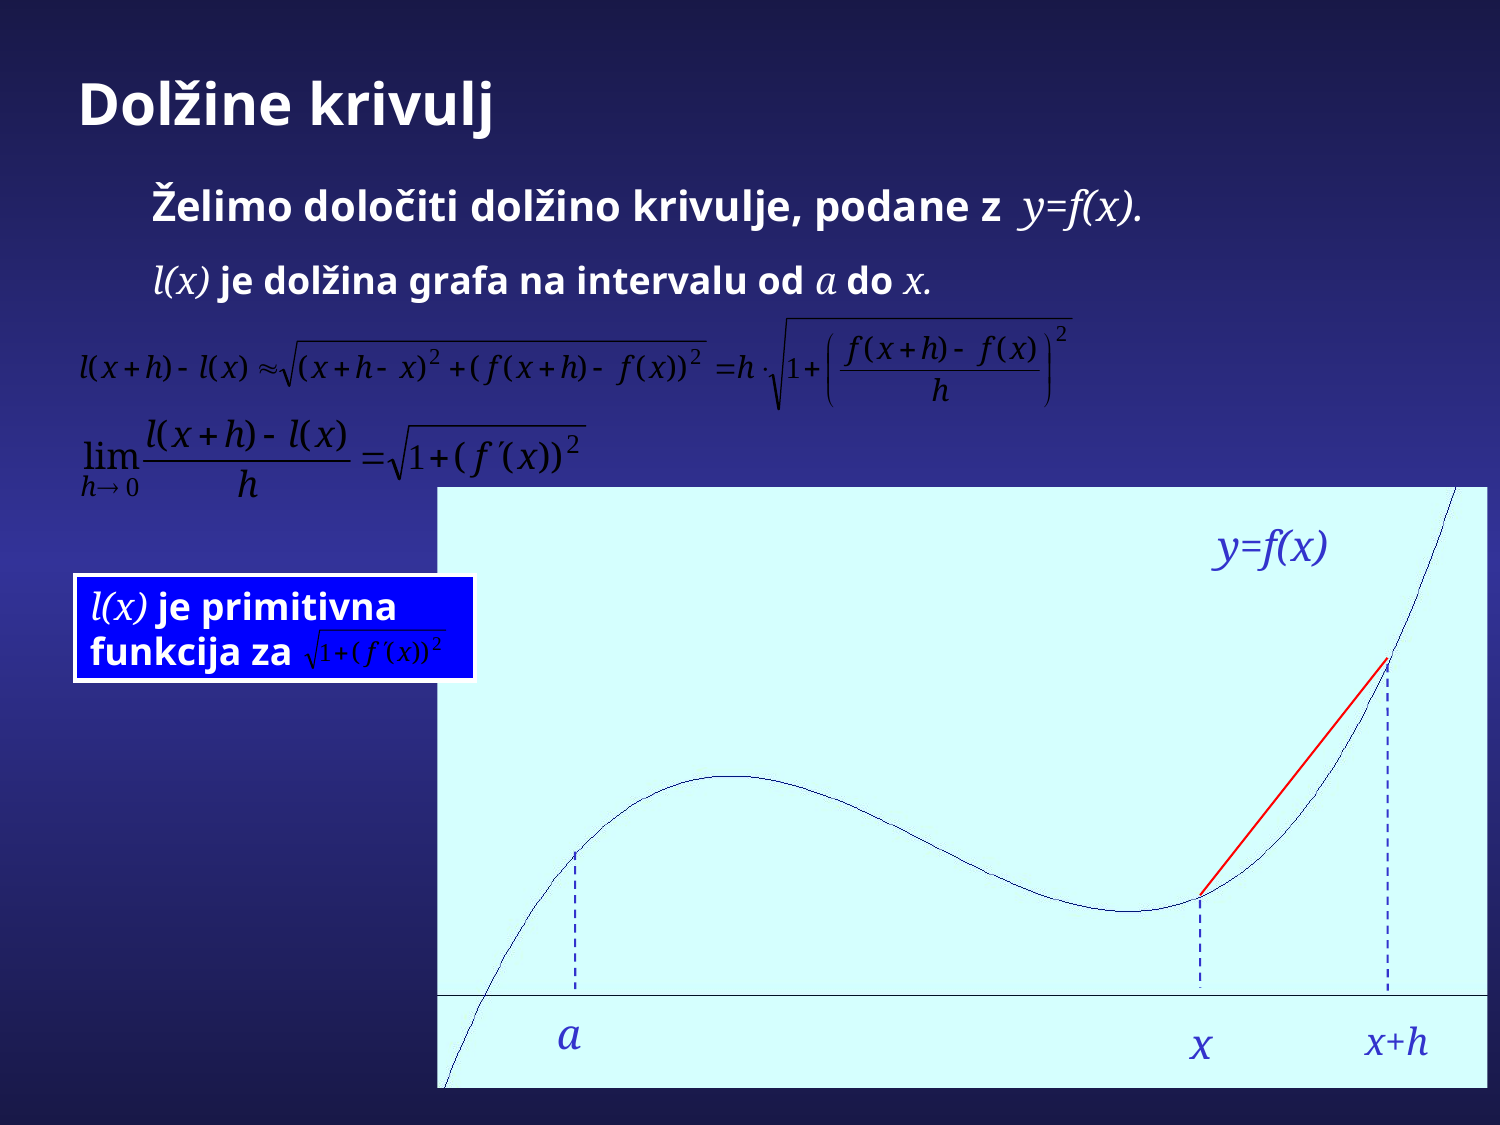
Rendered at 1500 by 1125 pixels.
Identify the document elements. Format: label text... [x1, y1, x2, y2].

text_box x [1175, 1009, 1243, 1076]
chart [300, 625, 451, 707]
text_box Dolžine krivulj [62, 59, 638, 146]
text_box Želimo določiti dolžino krivulje, podane z y=f(x). [137, 172, 1313, 238]
picture [437, 487, 1488, 1088]
text_box y=f(x) [1203, 512, 1344, 578]
text_box l(x) je dolžina grafa na intervalu od a do x. [137, 249, 1163, 311]
chart [75, 312, 1201, 552]
text_box x+h [1349, 1009, 1450, 1071]
text_box a [542, 999, 610, 1066]
text_box l(x) je primitivna funkcija za [74, 574, 475, 681]
